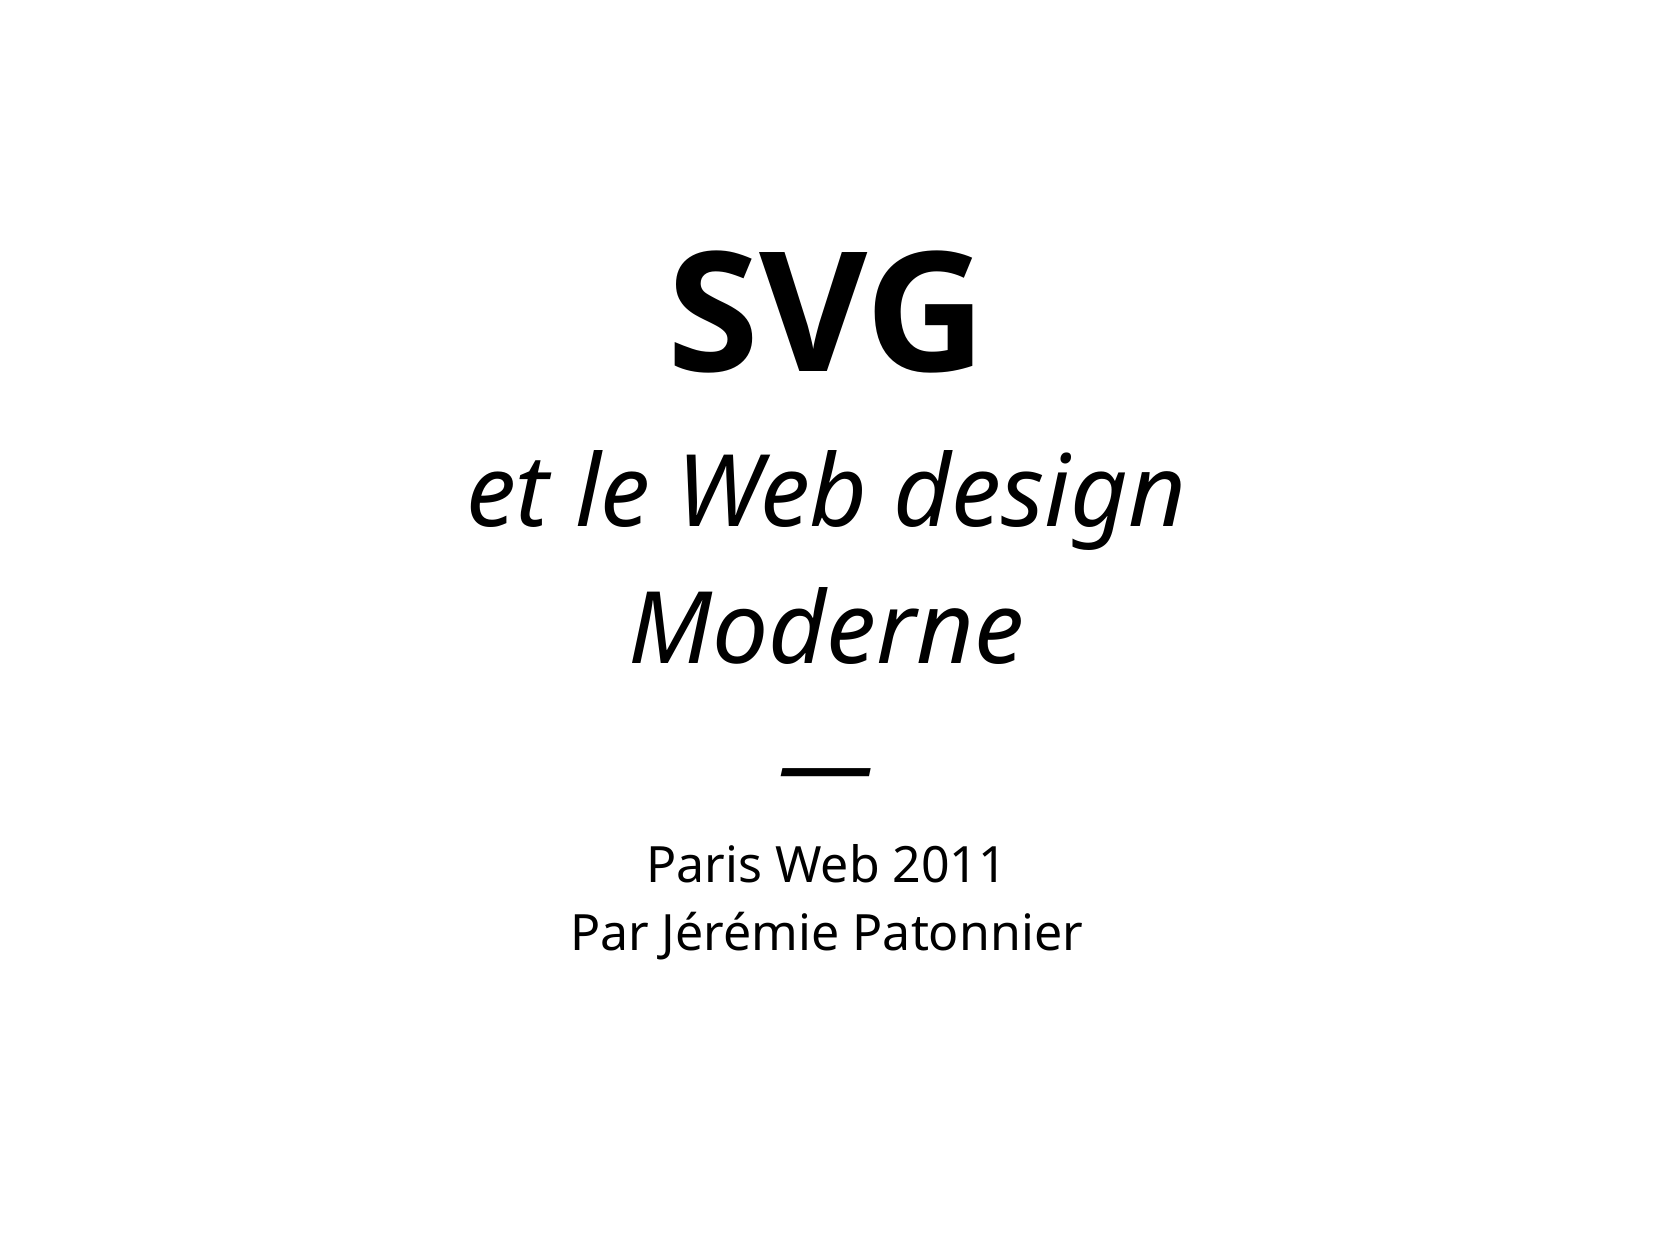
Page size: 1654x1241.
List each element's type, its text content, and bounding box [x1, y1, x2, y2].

subtitle SVG et le Web design Moderne — Paris Web 2011 Par Jérémie Patonnier [82, 49, 1571, 1109]
